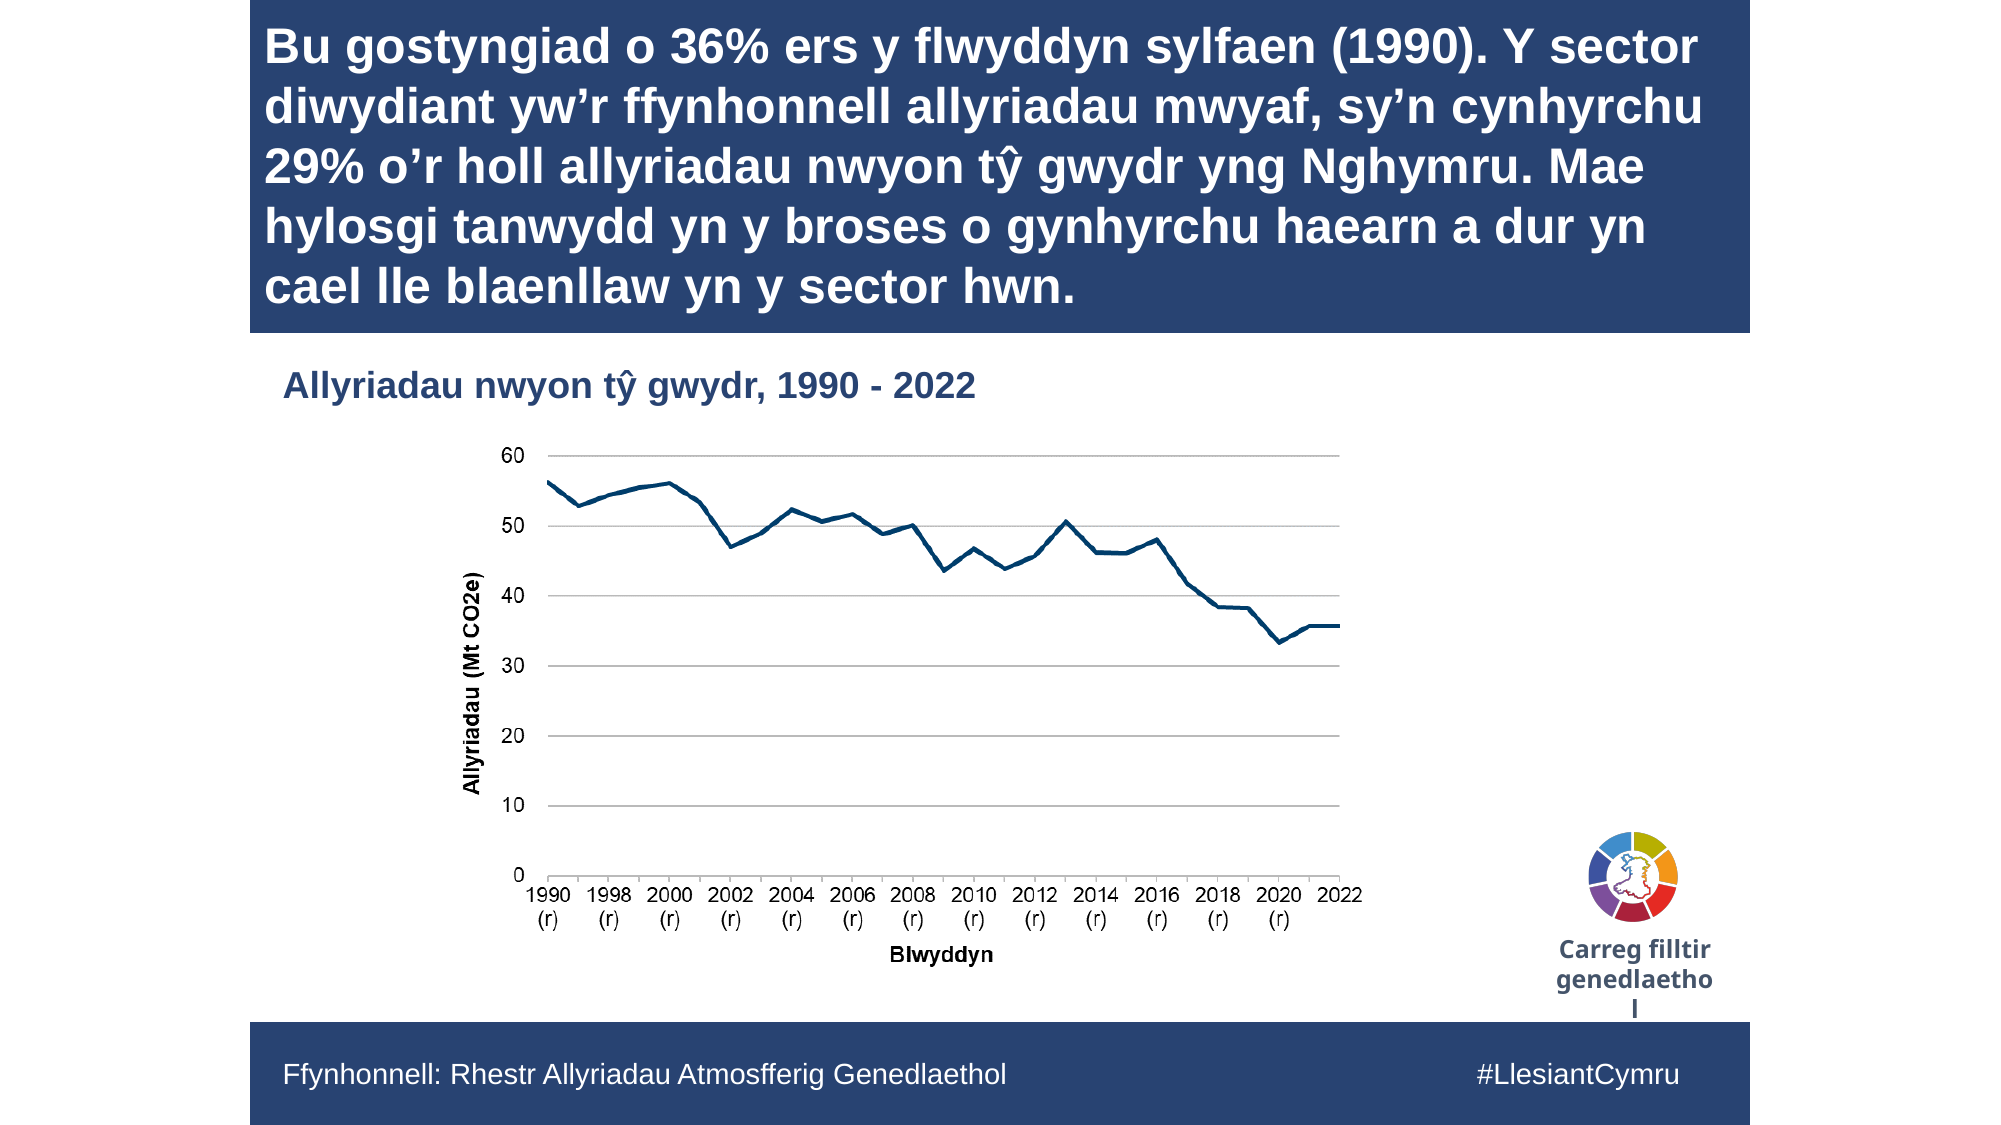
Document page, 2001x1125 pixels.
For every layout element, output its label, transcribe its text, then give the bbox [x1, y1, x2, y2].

picture [444, 414, 1390, 982]
text_box Ffynhonnell: Rhestr Allyriadau Atmosfferig Genedlaethol [267, 1047, 1071, 1110]
text_box Carreg filltir genedlaethol [1537, 926, 1733, 1002]
picture [1588, 832, 1682, 922]
text_box Allyriadau nwyon tŷ gwydr, 1990 - 2022 [268, 354, 1154, 414]
text_box #LlesiantCymru [1462, 1047, 1733, 1099]
title Bu gostyngiad o 36% ers y flwyddyn sylfaen (1990). Y sector diwydiant yw’r ffynhonnell allyriadau mwyaf, sy’n cynhyrchu 29% o’r holl allyriadau nwyon tŷ gwydr yng Nghymru. Mae hylosgi tanwydd yn y broses o gynhyrchu haearn a dur yn cael lle blaenllaw yn y sector hwn. [249, 0, 1750, 332]
text_box [250, 1022, 1750, 1125]
